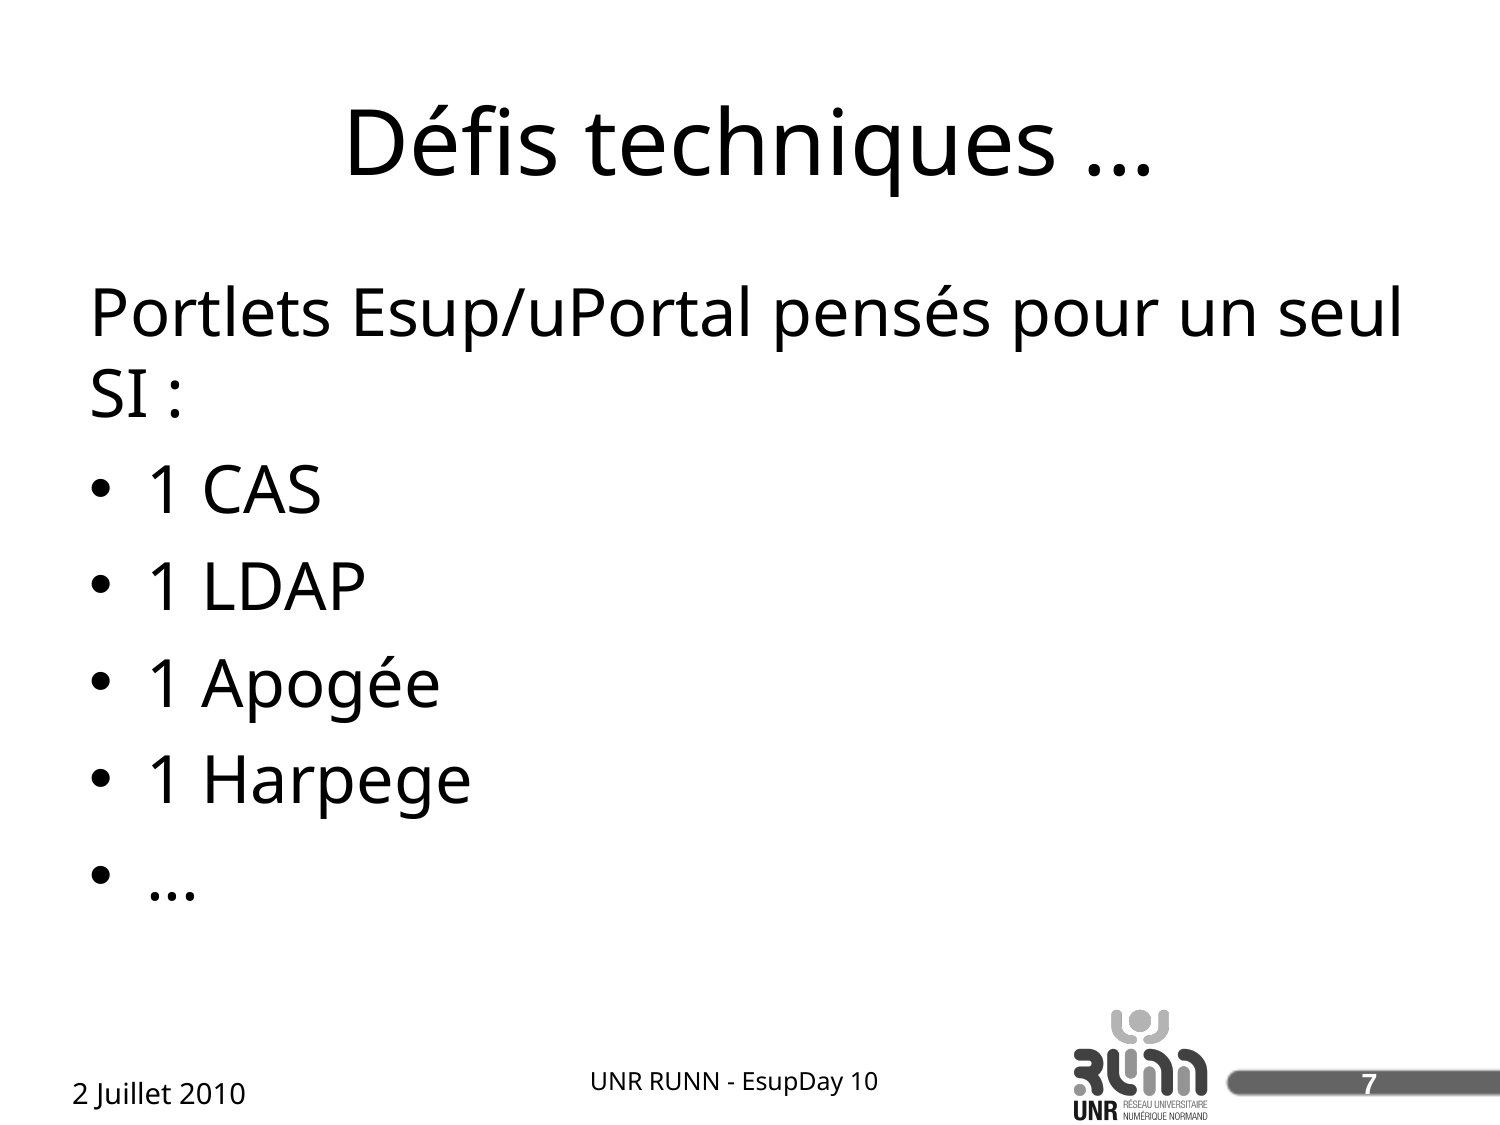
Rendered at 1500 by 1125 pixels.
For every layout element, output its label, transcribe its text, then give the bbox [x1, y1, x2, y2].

picture [1220, 1065, 1500, 1103]
picture [1068, 1006, 1213, 1125]
list Portlets Esup/uPortal pensés pour un seul SI : 1 CAS 1 LDAP 1 Apogée 1 Harpege ... [75, 262, 1426, 1006]
title Défis techniques ... [75, 13, 1426, 262]
